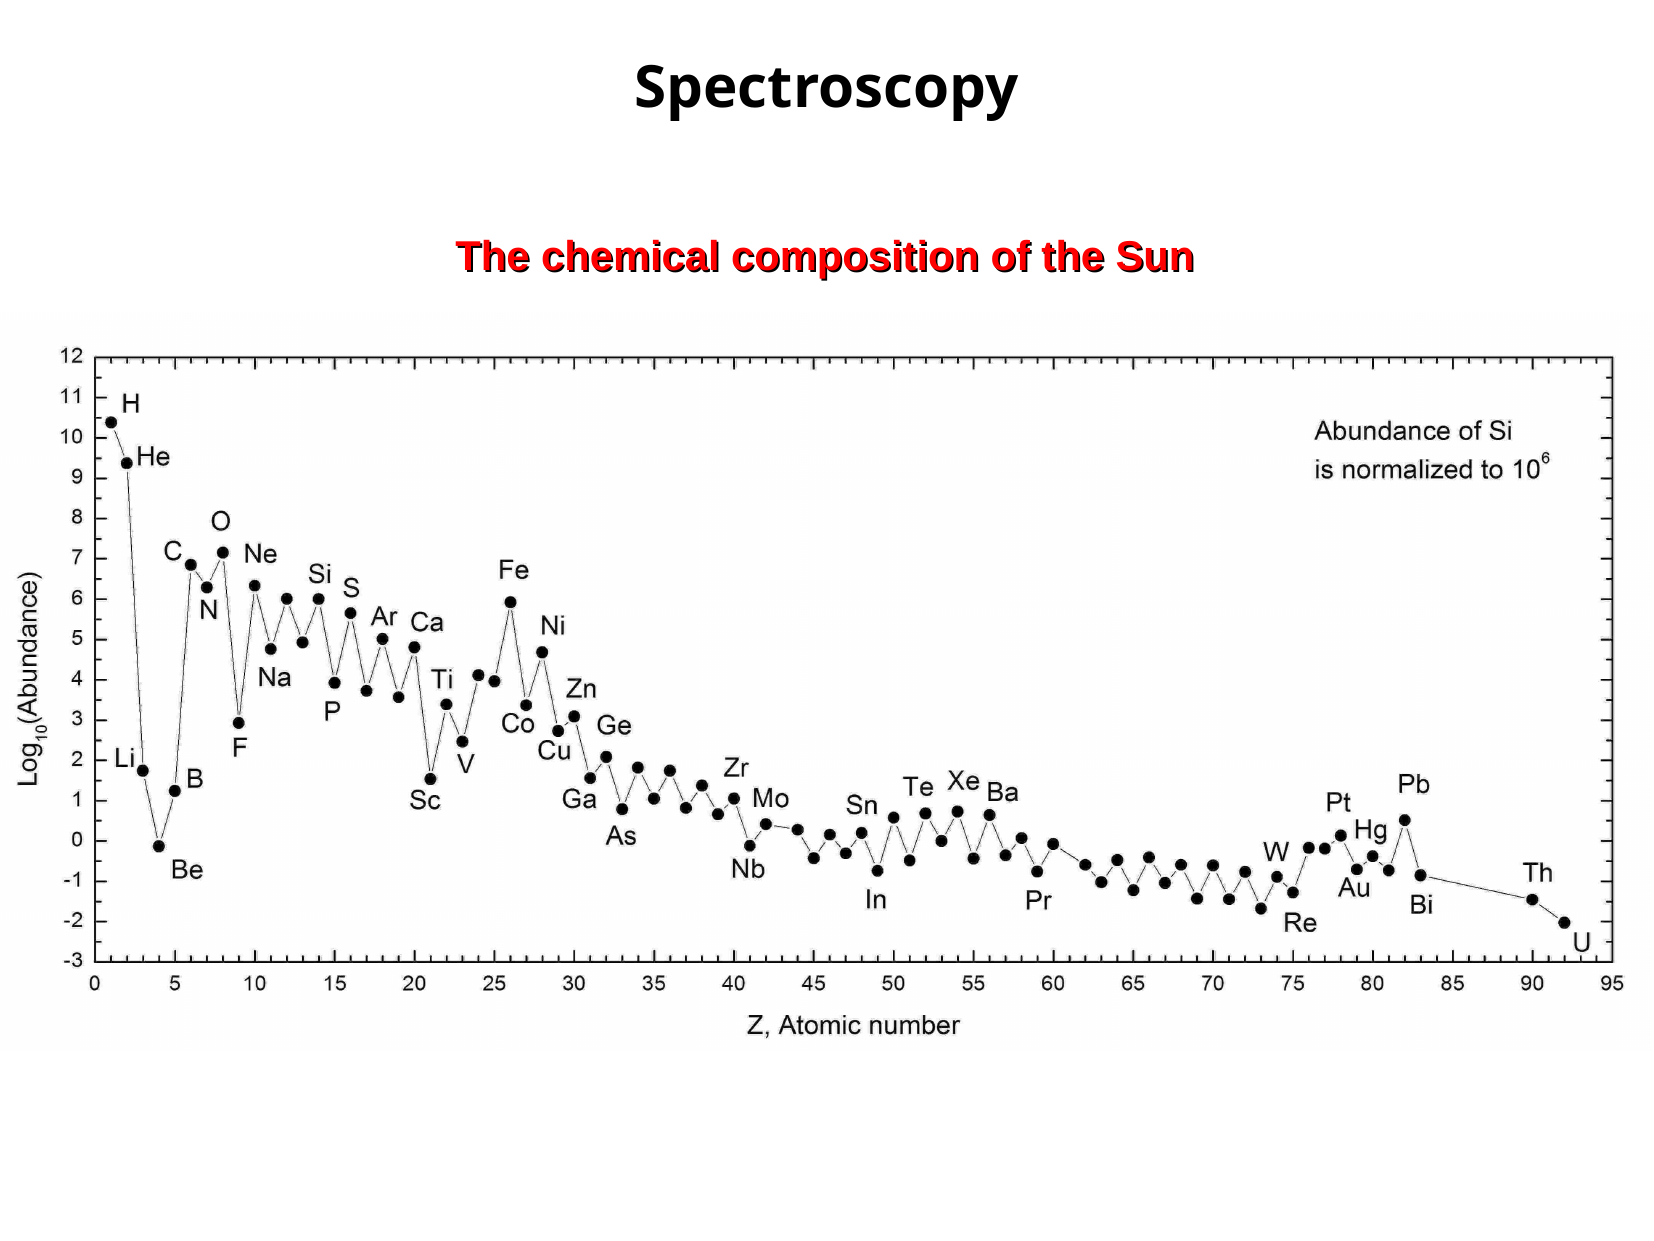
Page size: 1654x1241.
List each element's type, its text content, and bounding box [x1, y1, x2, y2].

text_box Spectroscopy [0, 37, 1654, 121]
picture [0, 312, 1654, 1051]
text_box The chemical composition of the Sun [112, 225, 1538, 312]
